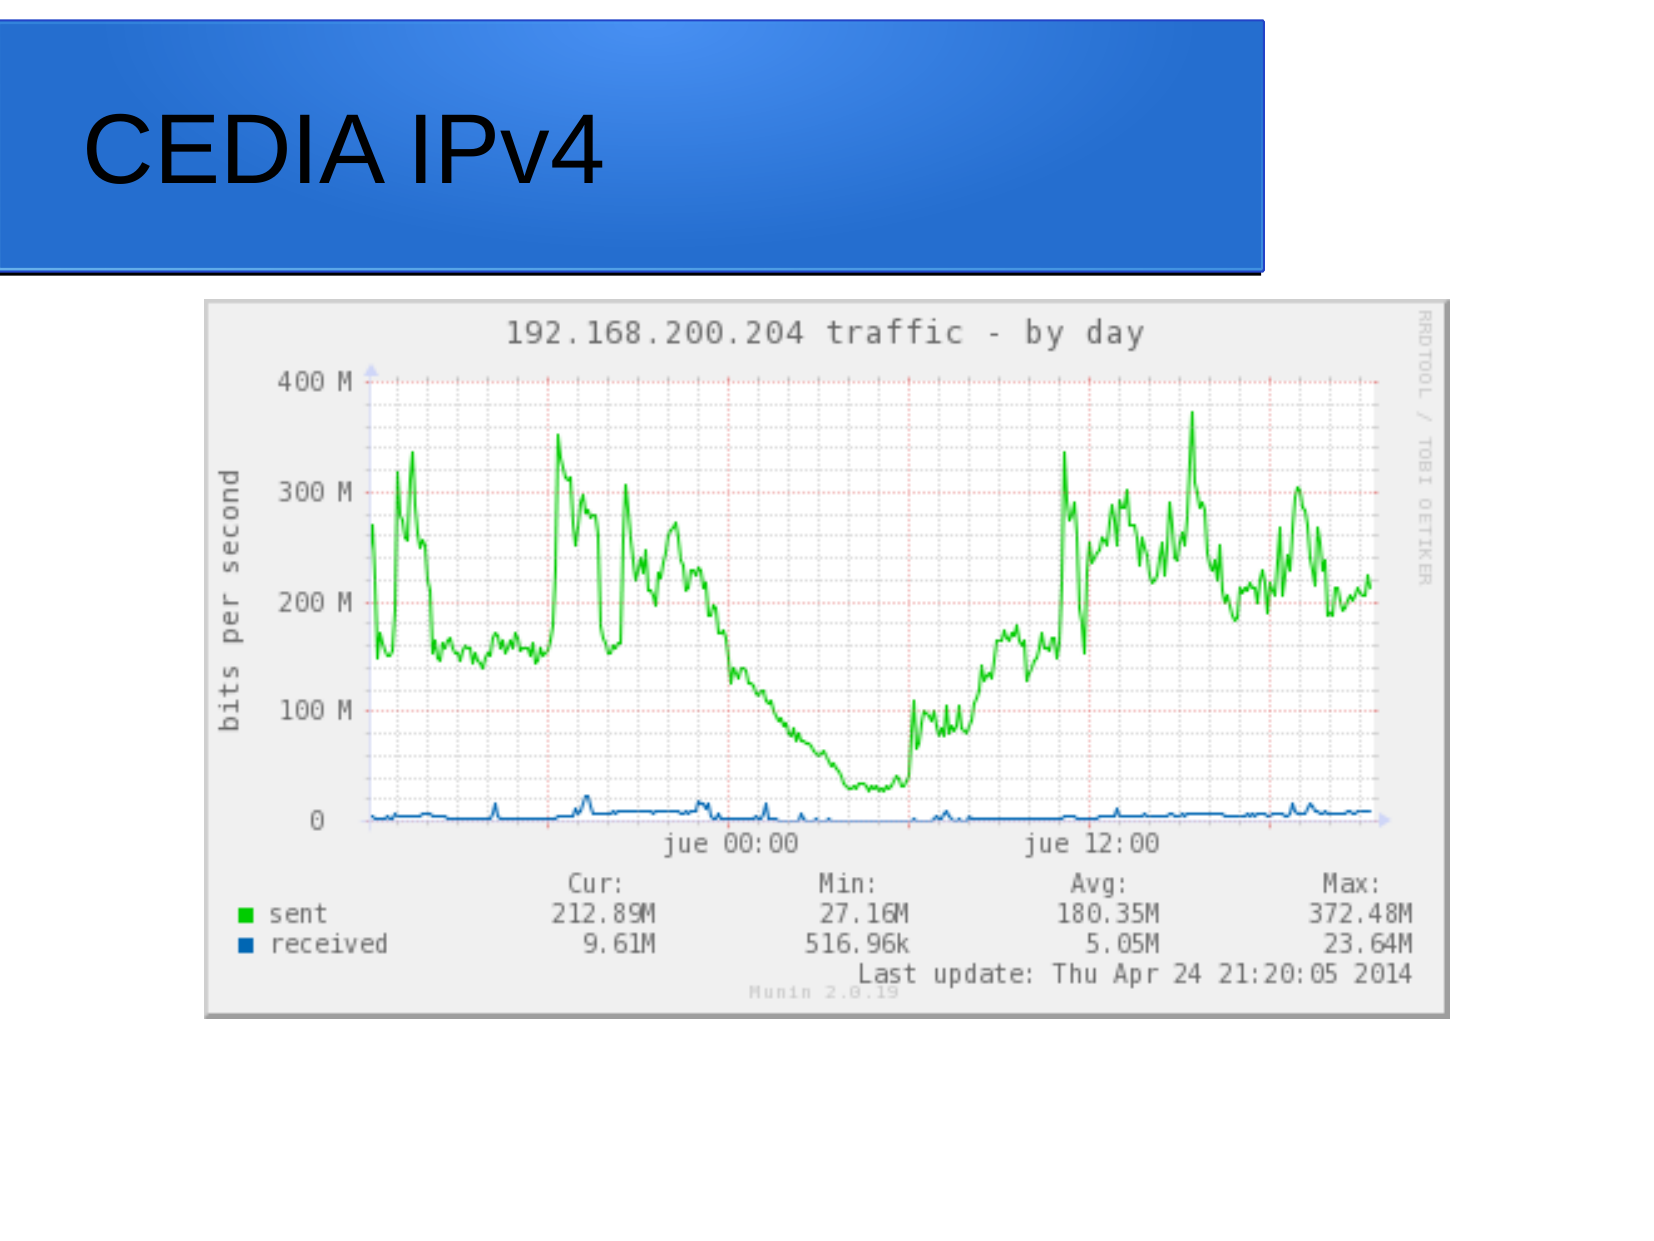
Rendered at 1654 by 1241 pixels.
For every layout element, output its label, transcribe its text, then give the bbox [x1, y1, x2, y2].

title CEDIA IPv4 [82, 47, 1235, 252]
picture [204, 299, 1450, 1019]
